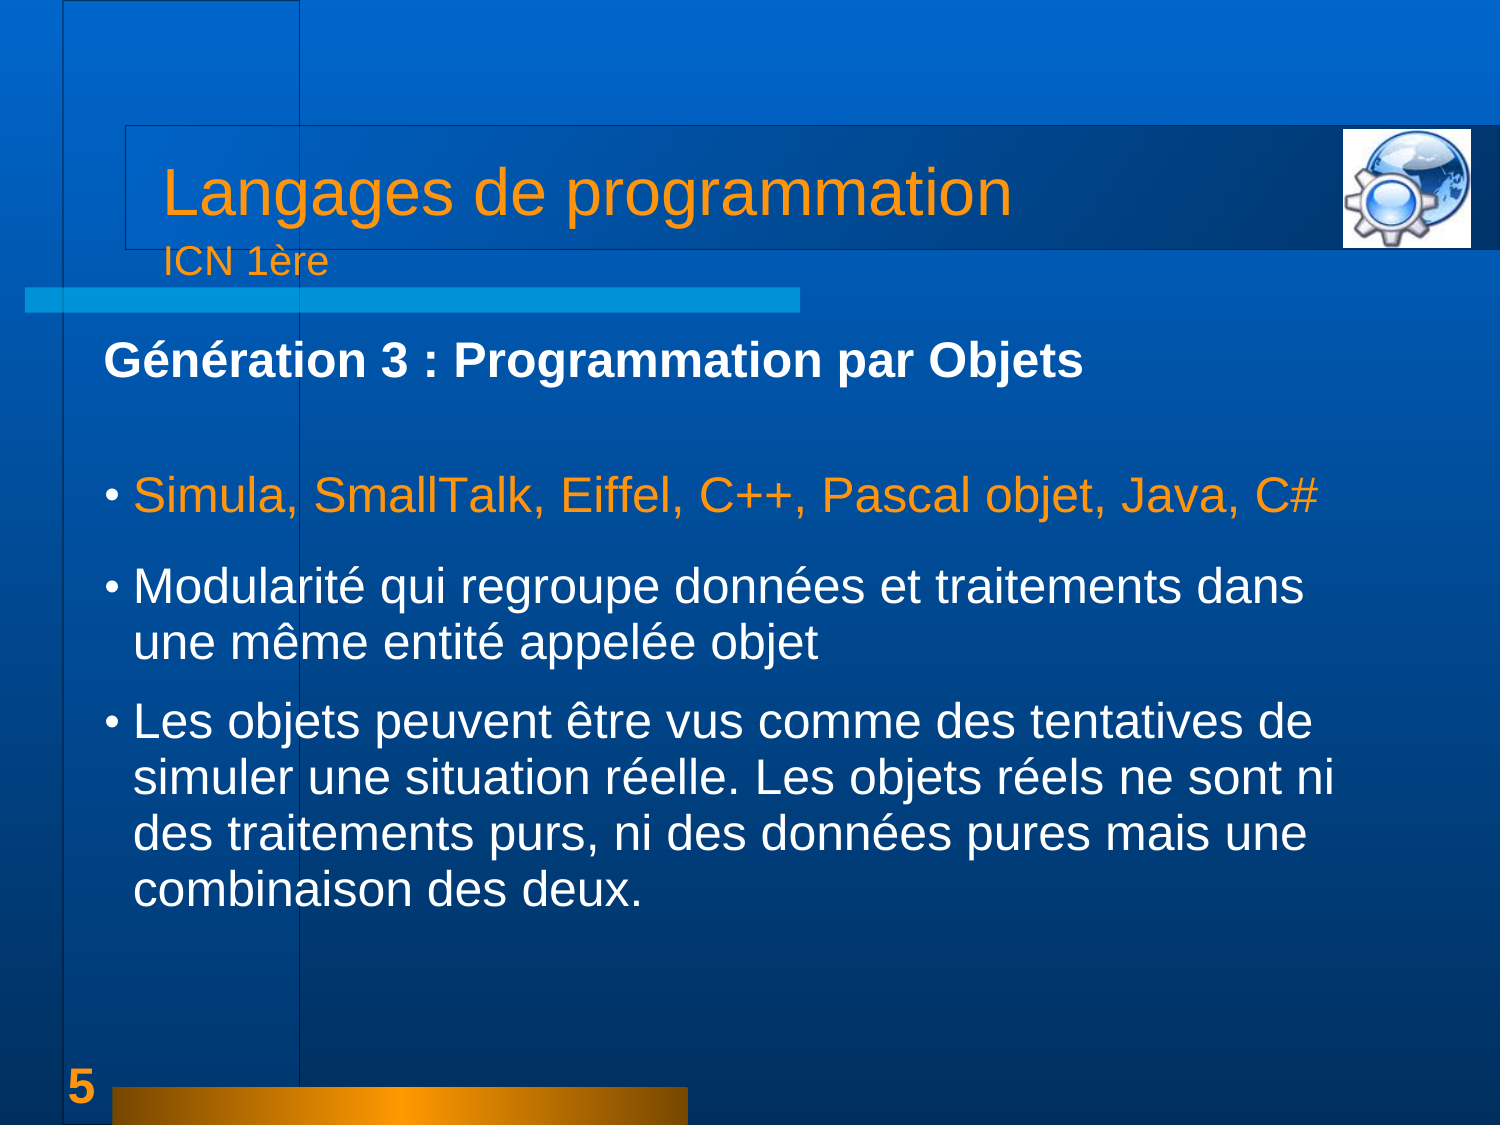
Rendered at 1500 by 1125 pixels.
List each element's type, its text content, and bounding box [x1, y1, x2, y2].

text_box Génération 3 : Programmation par Objets Simula, SmallTalk, Eiffel, C++, Pascal objet, Java, C# Modularité qui regroupe données et traitements dans une même entité appelée objet Les objets peuvent être vus comme des tentatives de simuler une situation réelle. Les objets réels ne sont ni des traitements purs, ni des données pures mais une combinaison des deux. [88, 324, 1418, 1005]
picture [1343, 129, 1471, 248]
